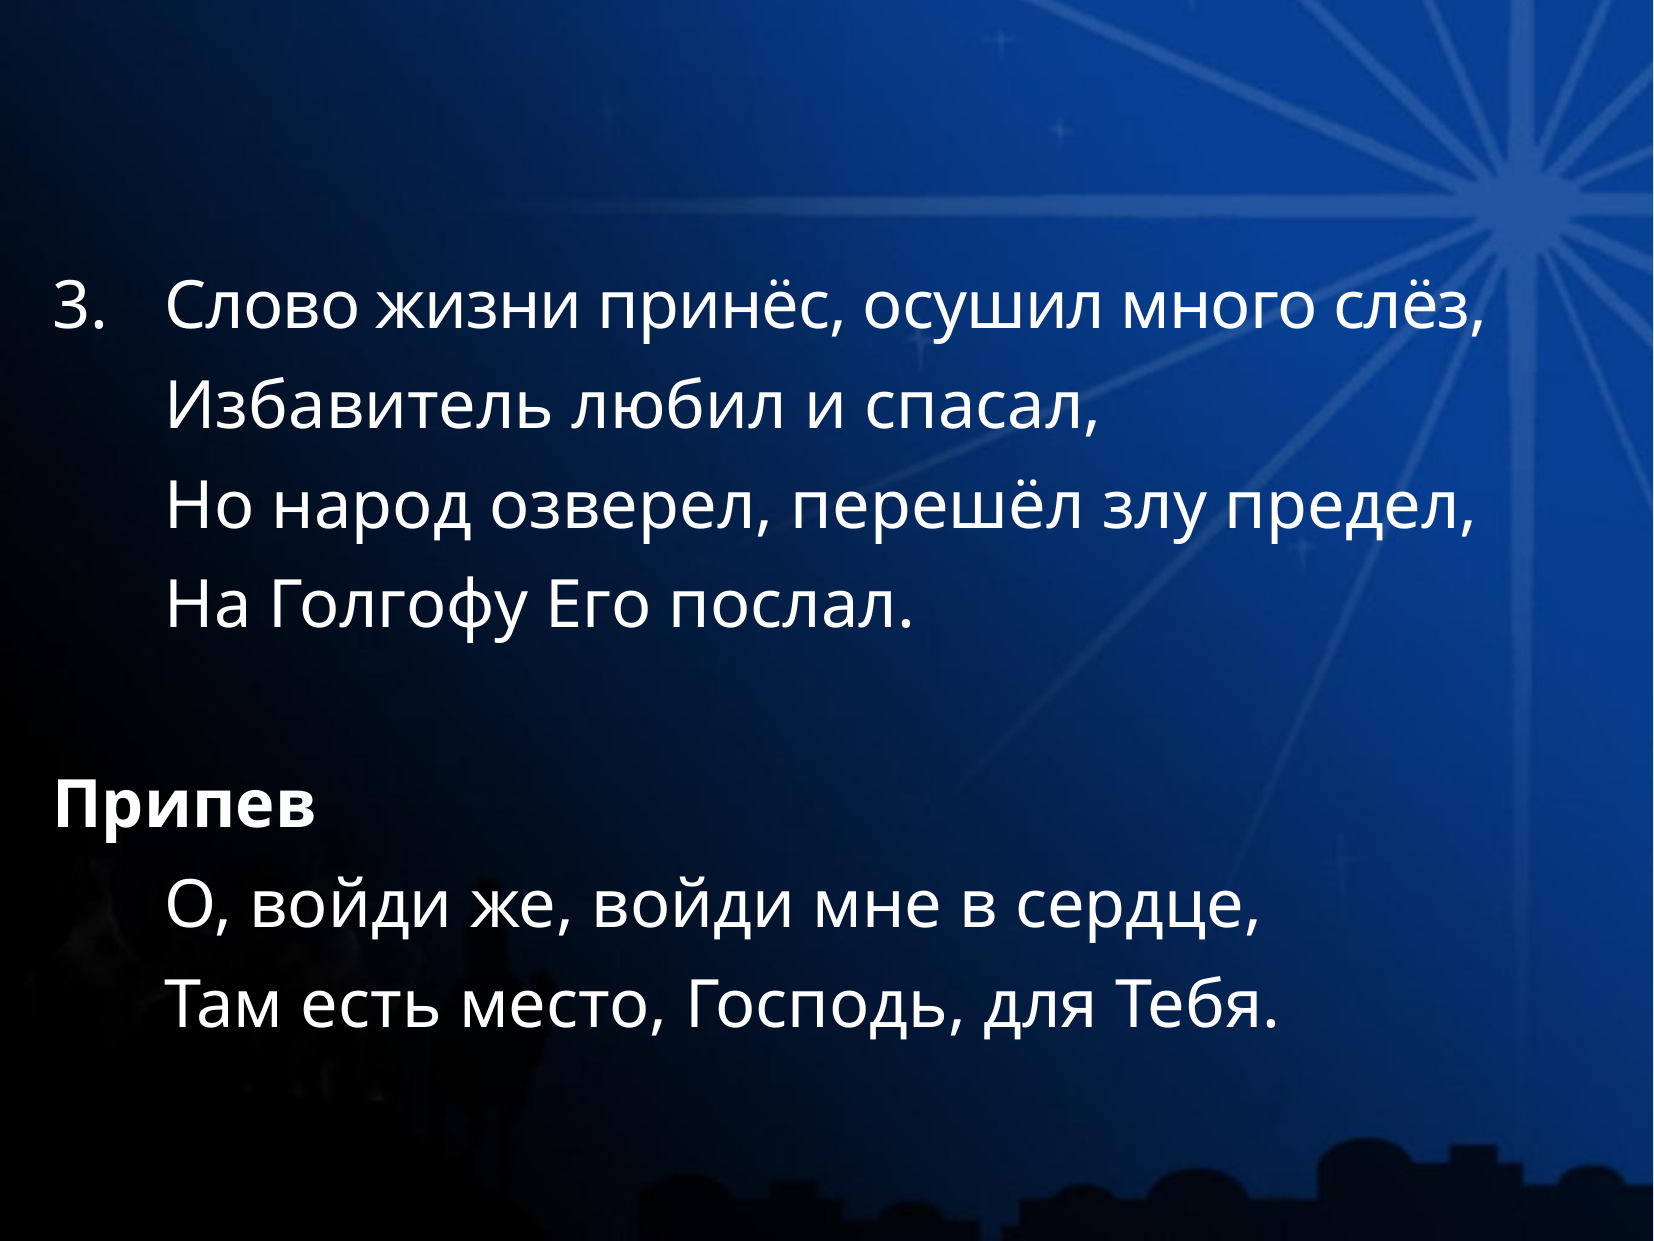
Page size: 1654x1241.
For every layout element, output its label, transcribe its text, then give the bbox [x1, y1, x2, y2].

text_box 3. Слово жизни принёс, осушил много слёз, Избавитель любил и спасал, Но народ озверел, перешёл злу предел, На Голгофу Его послал. Припев О, войди же, войди мне в сердце, Там есть место, Господь, для Тебя. [37, 150, 1653, 1163]
picture [0, 0, 1654, 1241]
